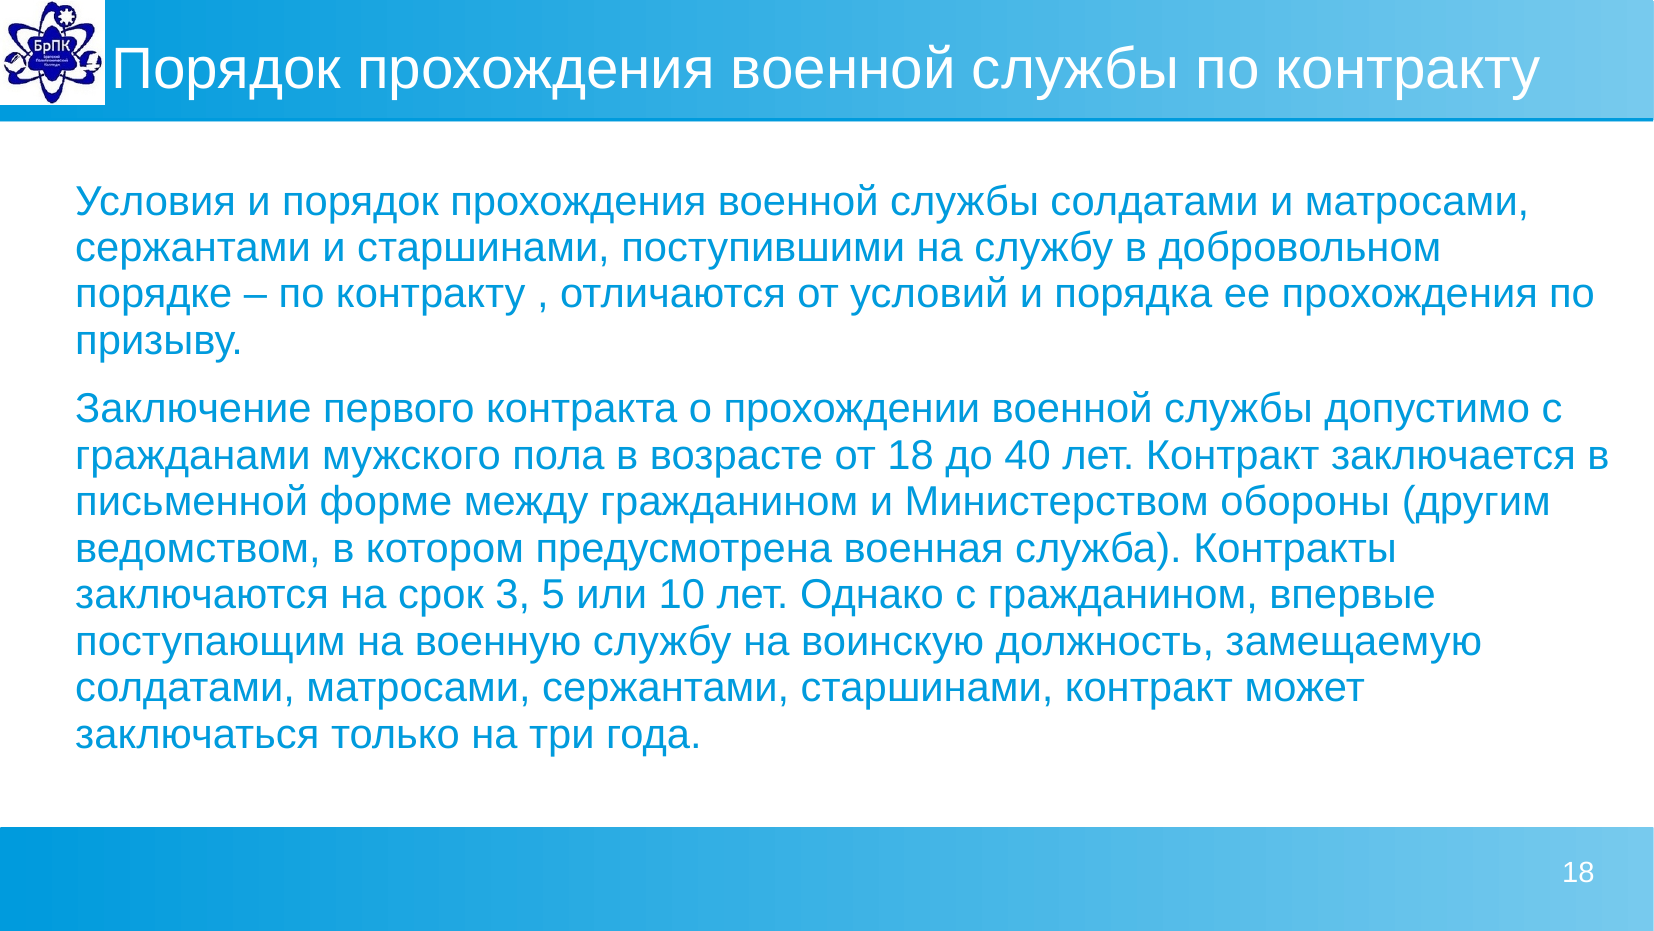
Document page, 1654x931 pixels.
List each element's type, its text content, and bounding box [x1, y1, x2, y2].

list Условия и порядок прохождения военной службы солдатами и матросами, сержантами и старшинами, поступившими на службу в добровольном порядке – по контракту , отличаются от условий и порядка ее прохождения по призыву. Заключение первого контракта о прохождении военной службы допустимо с гражданами мужского пола в возрасте от 18 до 40 лет. Контракт заключается в письменной форме между гражданином и Министерством обороны (другим ведомством, в котором предусмотрена военная служба). Контракты заключаются на срок 3, 5 или 10 лет. Однако с гражданином, впервые поступающим на военную службу на воинскую должность, замещаемую солдатами, матросами, сержантами, старшинами, контракт может заключаться только на три года. [75, 177, 1611, 768]
title Порядок прохождения военной службы по контракту [105, 36, 1595, 102]
picture [0, 0, 104, 104]
